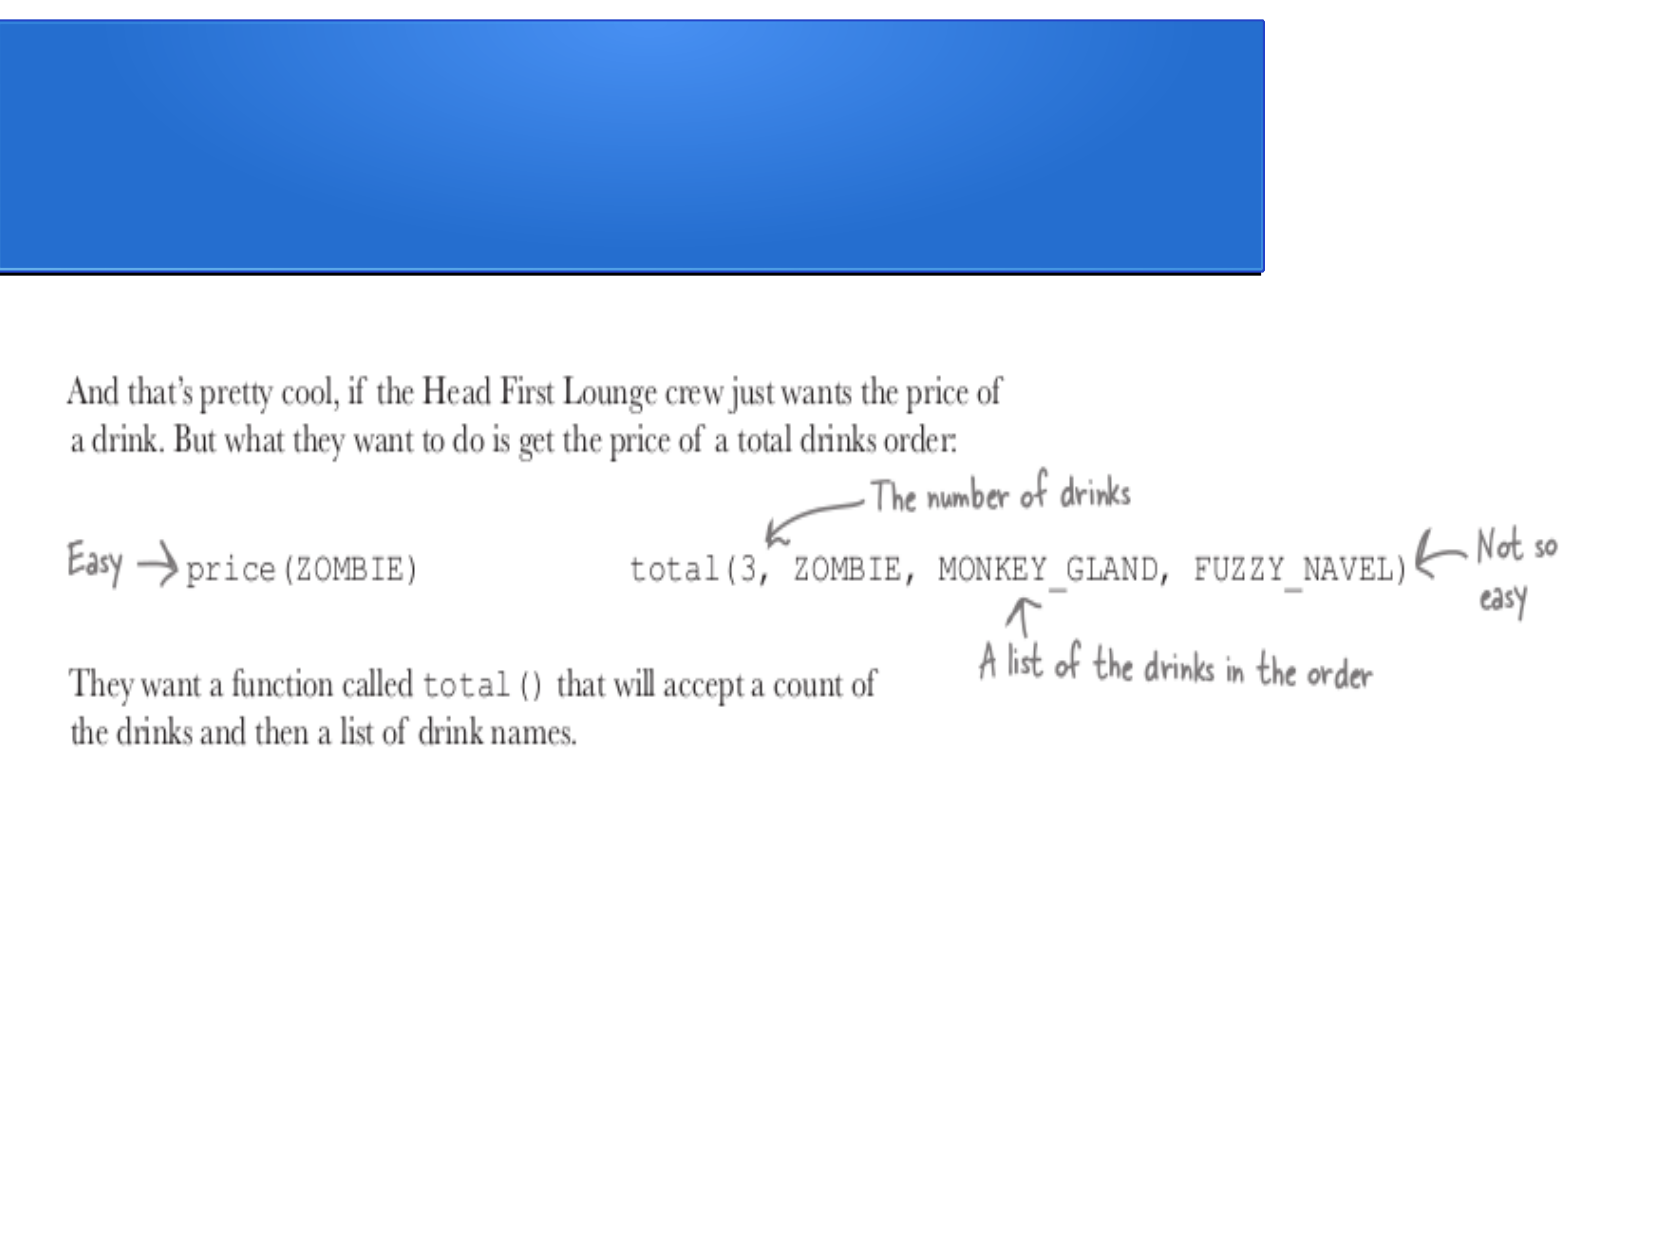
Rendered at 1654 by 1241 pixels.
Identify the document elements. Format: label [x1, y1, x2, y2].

picture [35, 354, 1619, 780]
